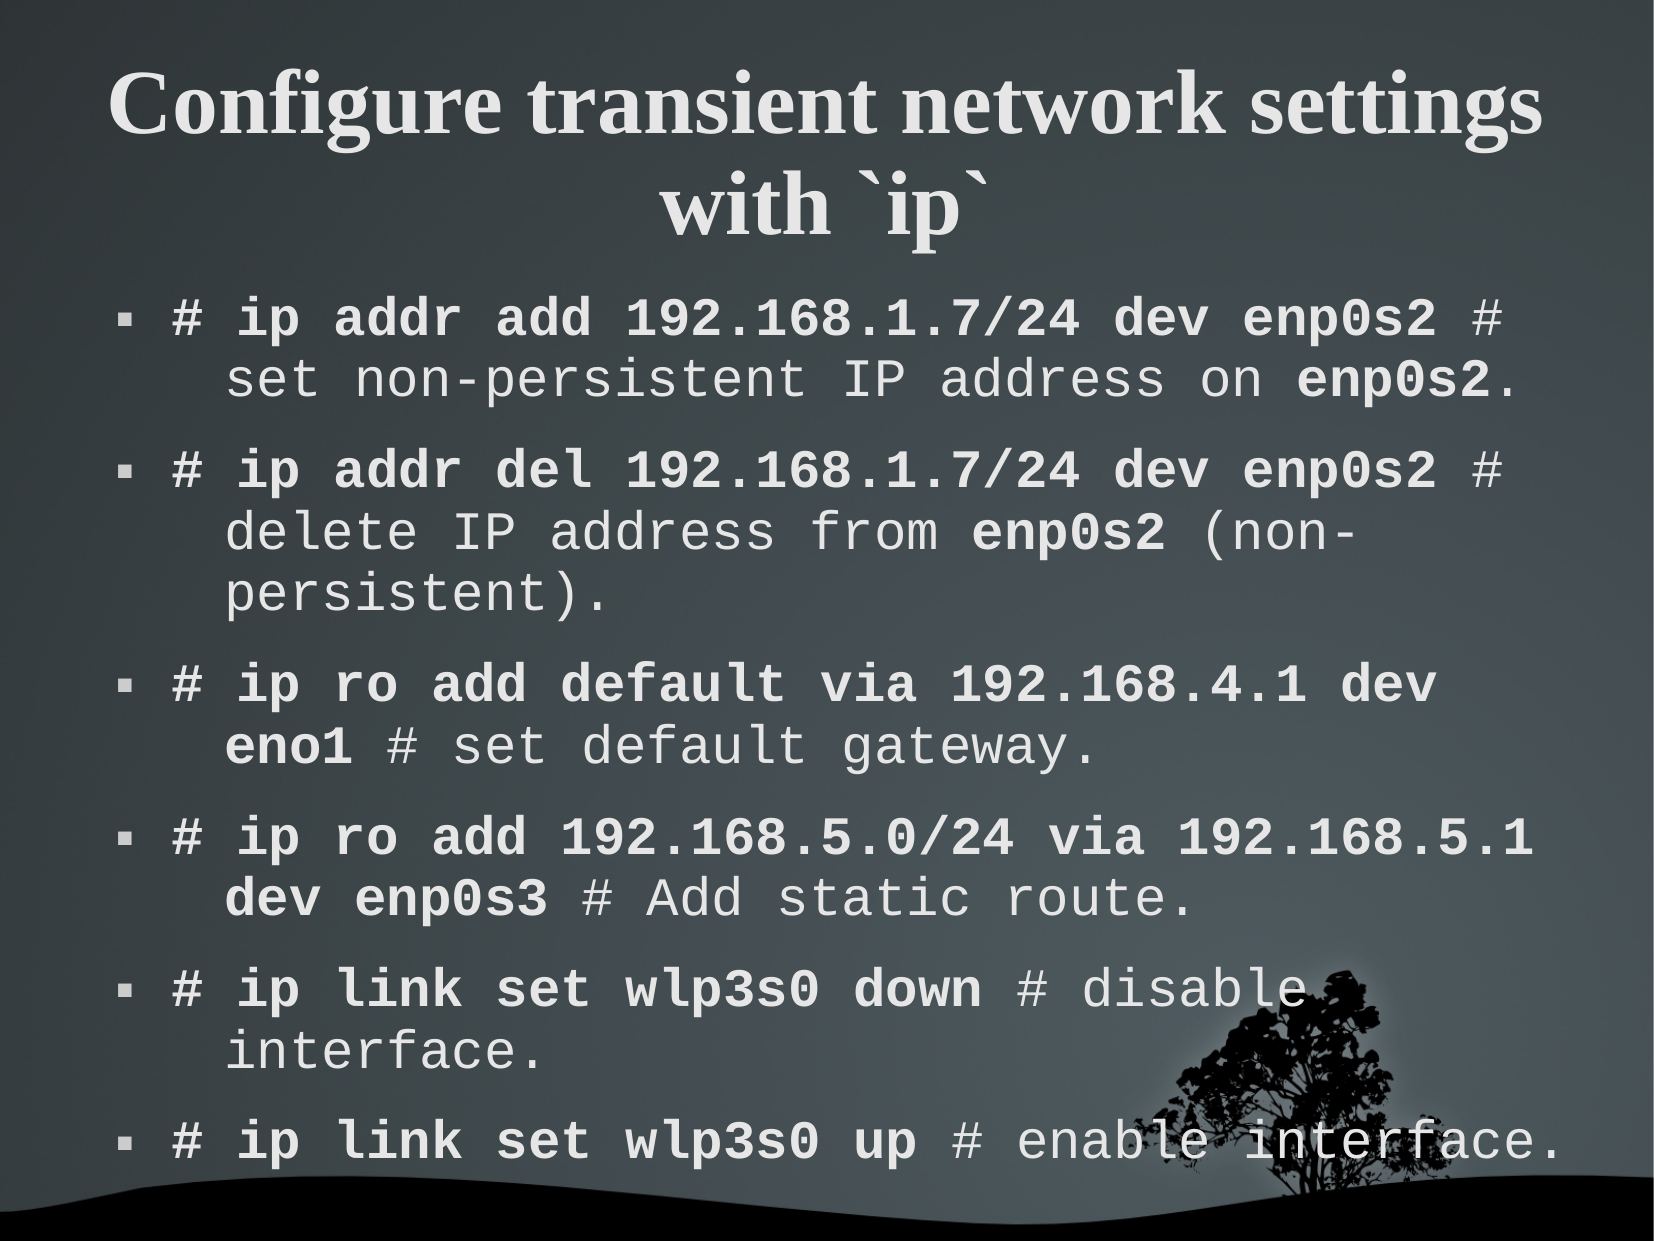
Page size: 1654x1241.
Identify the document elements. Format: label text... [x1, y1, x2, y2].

list # ip addr add 192.168.1.7/24 dev enp0s2 # set non-persistent IP address on enp0s2. # ip addr del 192.168.1.7/24 dev enp0s2 # delete IP address from enp0s2 (non-persistent). # ip ro add default via 192.168.4.1 dev eno1 # set default gateway. # ip ro add 192.168.5.0/24 via 192.168.5.1 dev enp0s3 # Add static route. # ip link set wlp3s0 down # disable interface. # ip link set wlp3s0 up # enable interface. [82, 290, 1571, 1176]
title Configure transient network settings with `ip` [82, 49, 1571, 257]
picture [0, 0, 1654, 1241]
